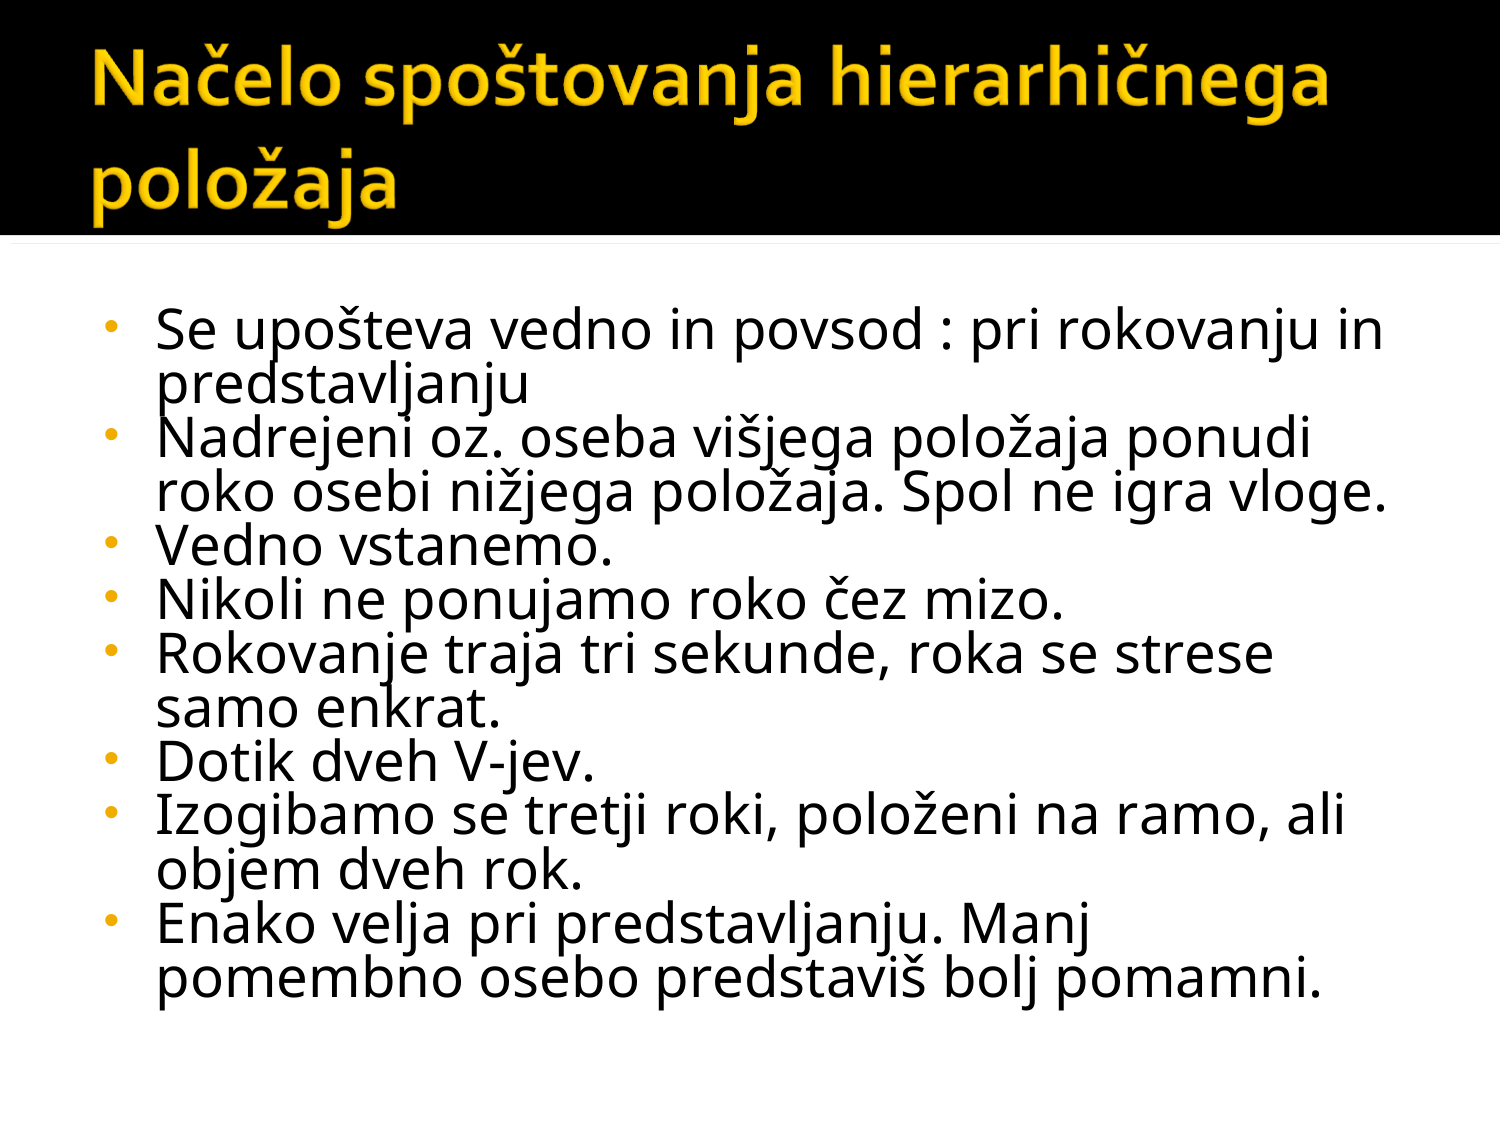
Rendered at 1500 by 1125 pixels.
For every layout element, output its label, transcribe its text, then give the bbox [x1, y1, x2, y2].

list Se upošteva vedno in povsod : pri rokovanju in predstavljanju Nadrejeni oz. oseba višjega položaja ponudi roko osebi nižjega položaja. Spol ne igra vloge. Vedno vstanemo. Nikoli ne ponujamo roko čez mizo. Rokovanje traja tri sekunde, roka se strese samo enkrat. Dotik dveh V-jev. Izogibamo se tretji roki, položeni na ramo, ali objem dveh rok. Enako velja pri predstavljanju. Manj pomembno osebo predstaviš bolj pomamni. [75, 291, 1426, 1051]
text_box [35, 0, 1427, 234]
